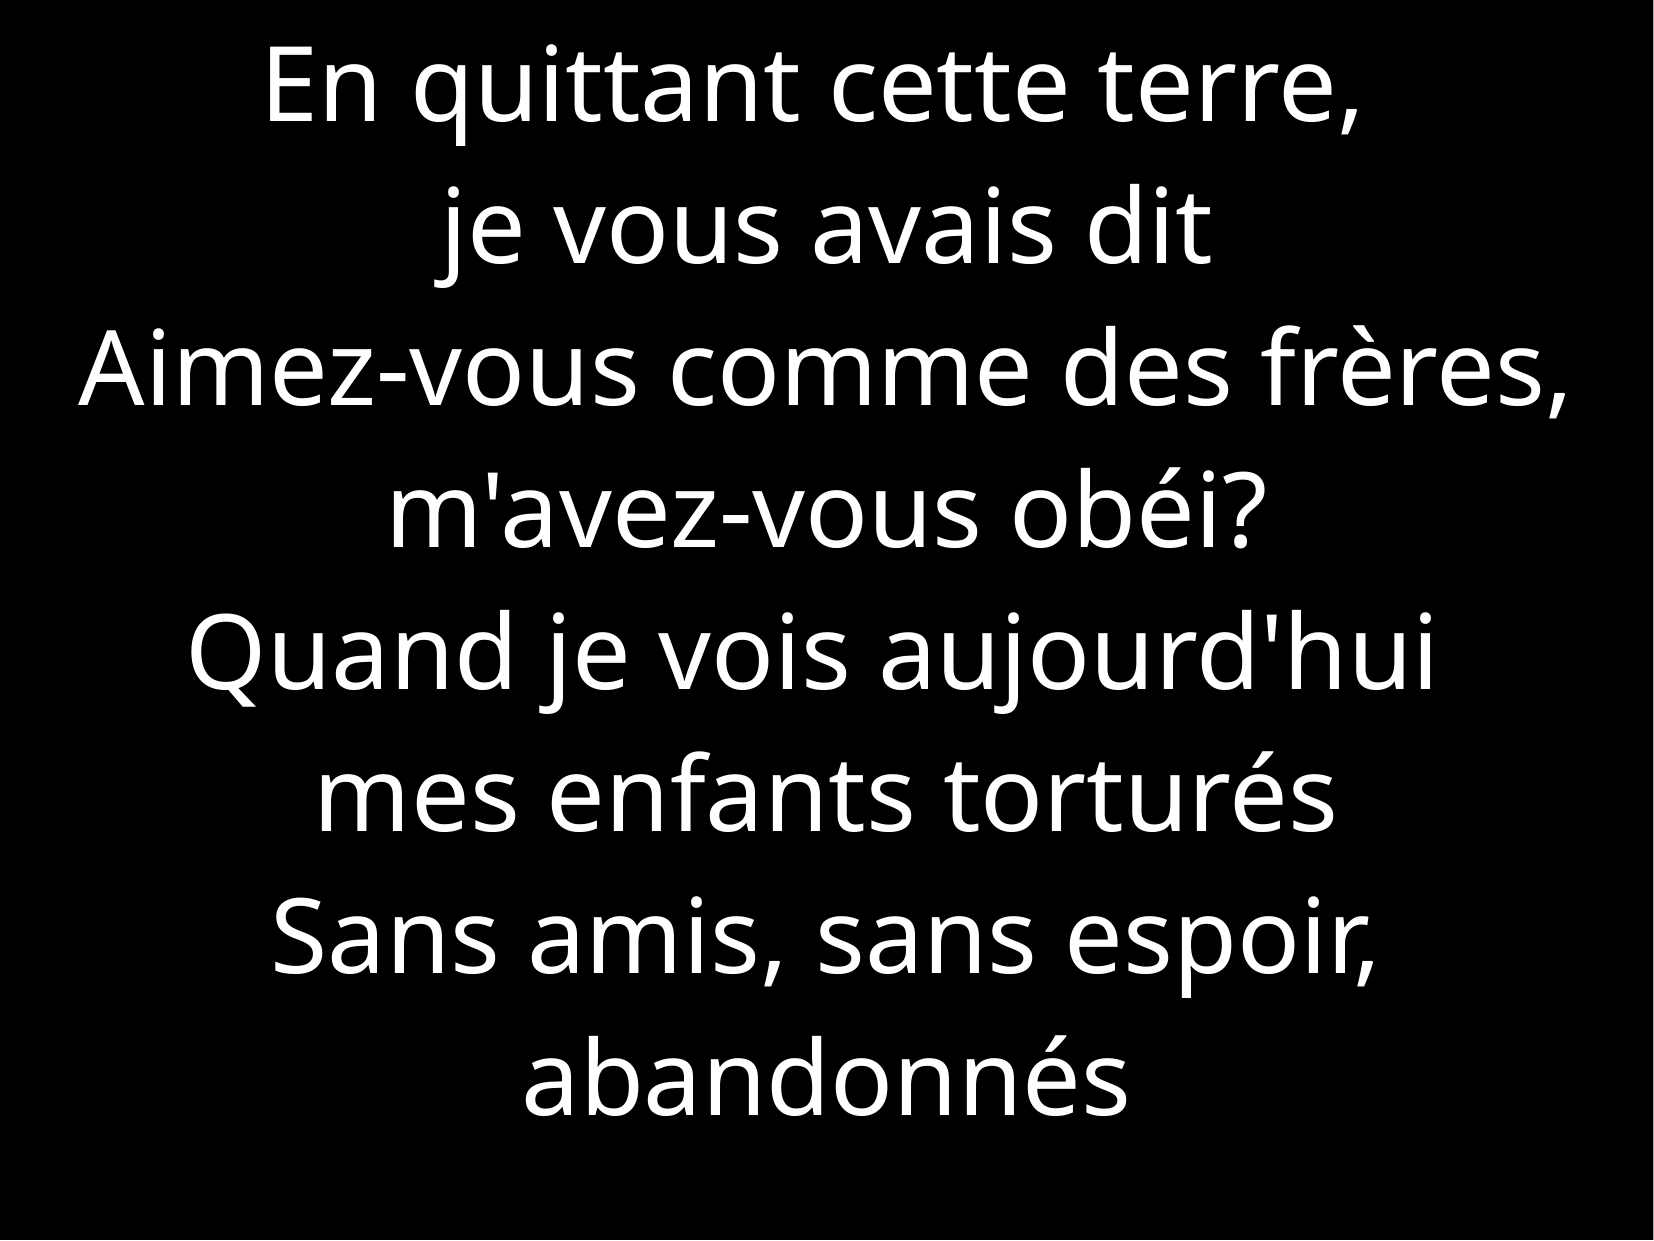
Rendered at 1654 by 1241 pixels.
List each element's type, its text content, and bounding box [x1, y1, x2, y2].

subtitle En quittant cette terre, je vous avais dit Aimez-vous comme des frères, m'avez-vous obéi? Quand je vois aujourd'hui mes enfants torturés Sans amis, sans espoir, abandonnés [35, 0, 1619, 1161]
